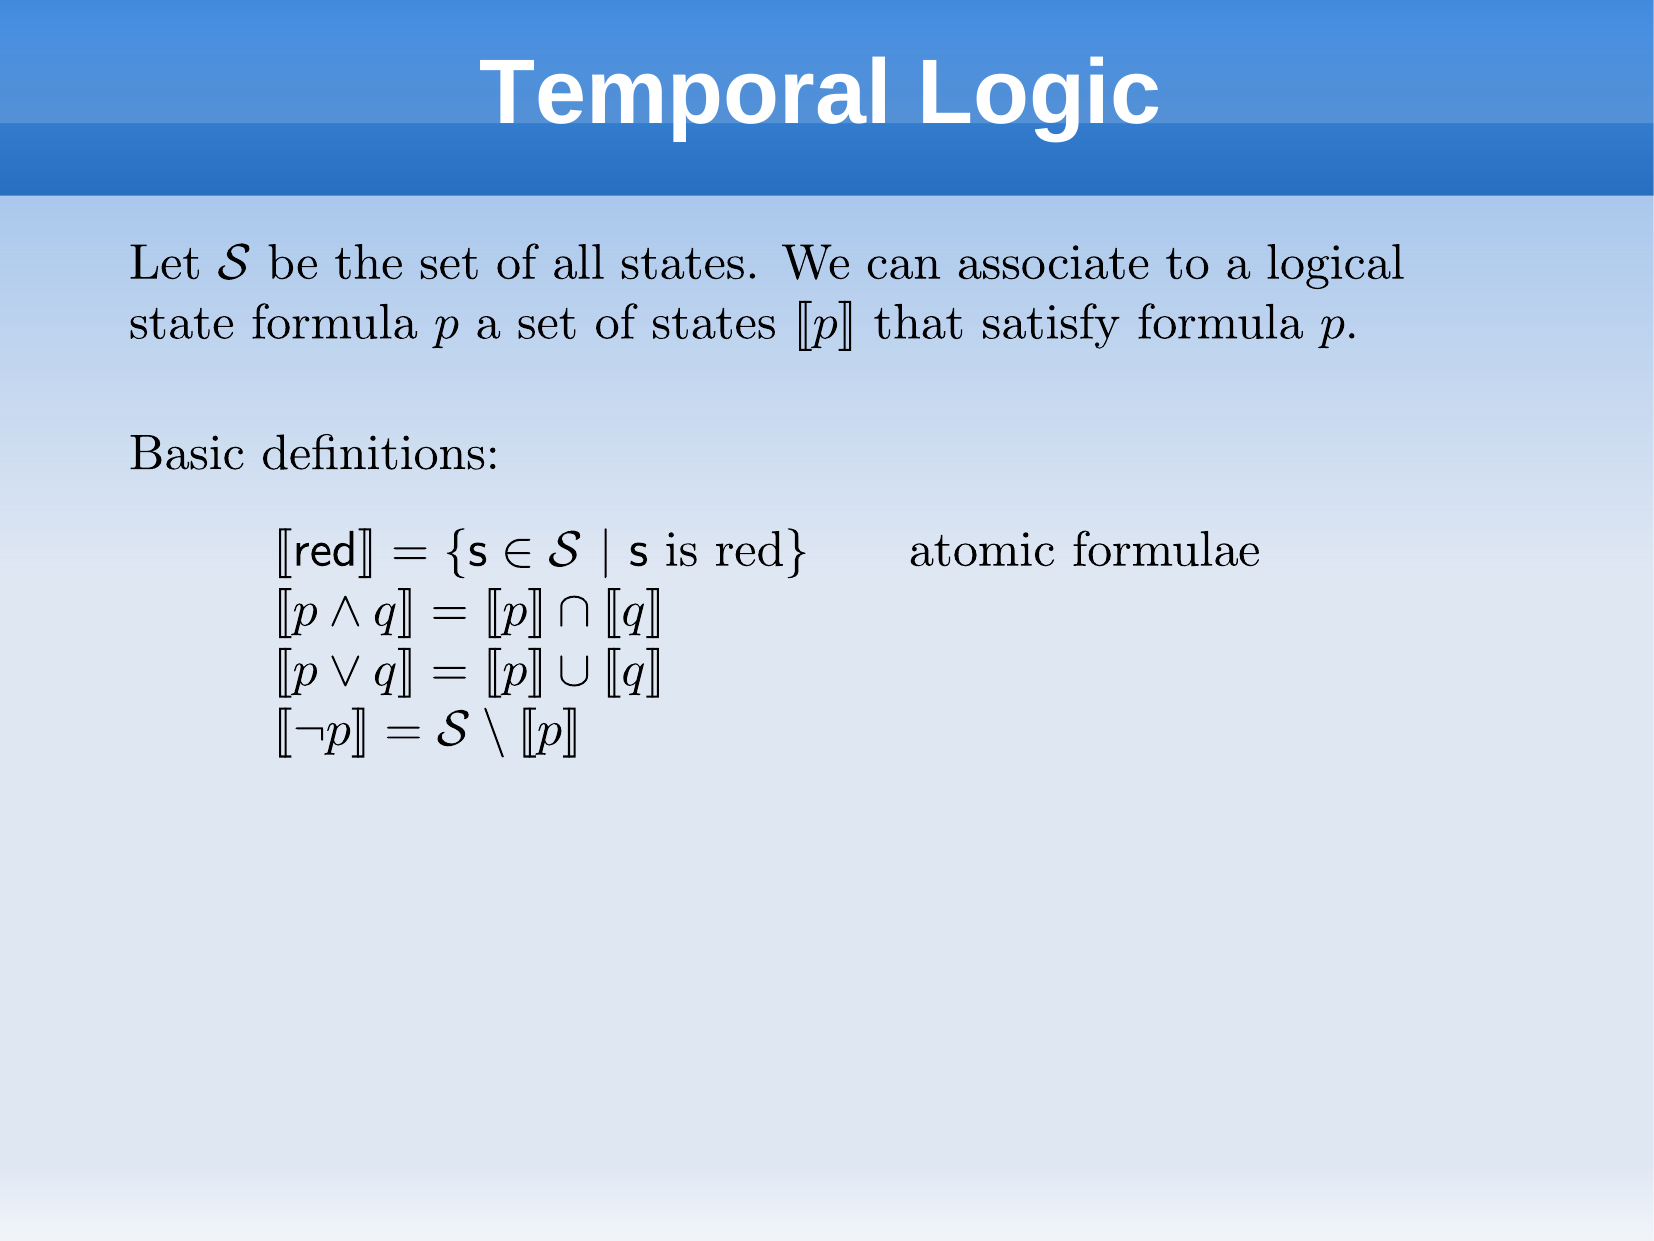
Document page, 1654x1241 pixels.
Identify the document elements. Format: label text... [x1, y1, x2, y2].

title Temporal Logic [76, 0, 1565, 188]
picture [0, 0, 1654, 1241]
text_box [128, 243, 1405, 758]
